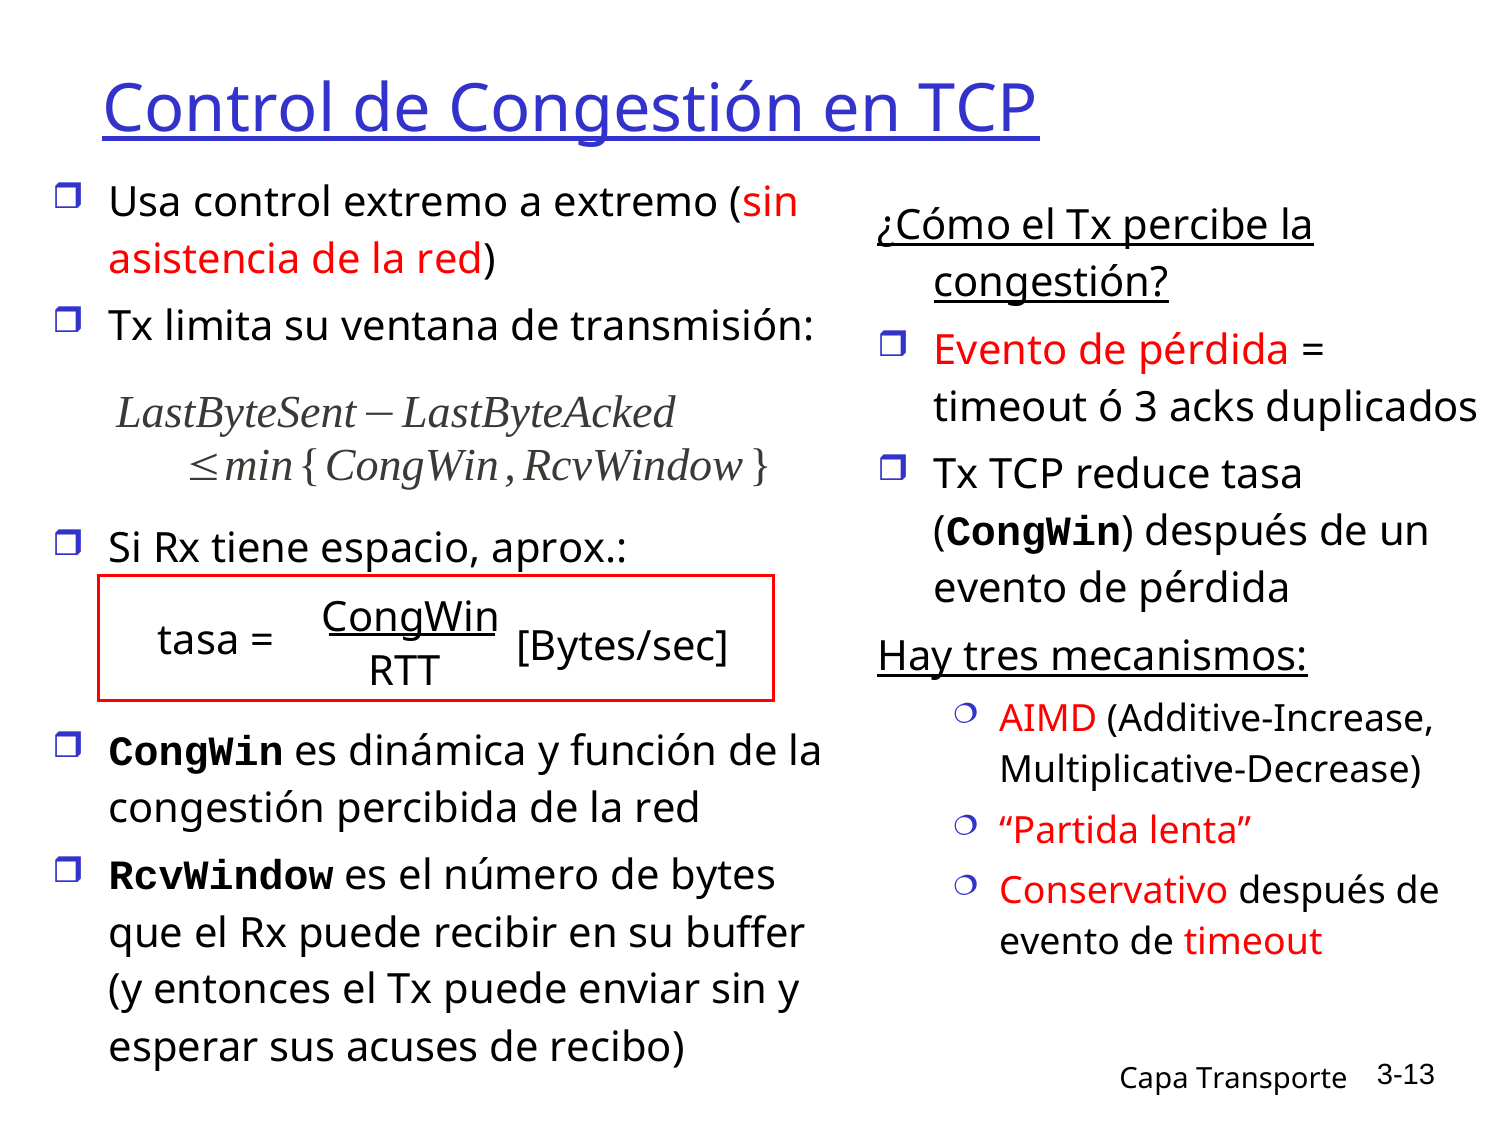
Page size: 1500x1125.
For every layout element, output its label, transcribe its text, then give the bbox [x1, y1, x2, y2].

text_box tasa = [142, 602, 295, 675]
text_box CongWin [306, 578, 532, 652]
title Control de Congestión en TCP [87, 15, 1463, 187]
list ¿Cómo el Tx percibe la congestión? Evento de pérdida = timeout ó 3 acks duplicados Tx TCP reduce tasa (CongWin) después de un evento de pérdida Hay tres mecanismos: AIMD (Additive-Increase, Multiplicative-Decrease) “Partida lenta” Conservativo después de evento de timeout [862, 187, 1500, 1028]
chart [13, 386, 779, 491]
text_box [Bytes/sec] [501, 607, 745, 681]
text_box RTT [353, 702, 461, 706]
list Usa control extremo a extremo (sin asistencia de la red) Tx limita su ventana de transmisión: Si Rx tiene espacio, aprox.: CongWin es dinámica y función de la congestión percibida de la red RcvWindow es el número de bytes que el Rx puede recibir en su buffer (y entonces el Tx puede enviar sin y esperar sus acuses de recibo) [37, 163, 863, 1061]
text_box RTT [353, 636, 461, 699]
text_box CongWin [405, 611, 417, 628]
